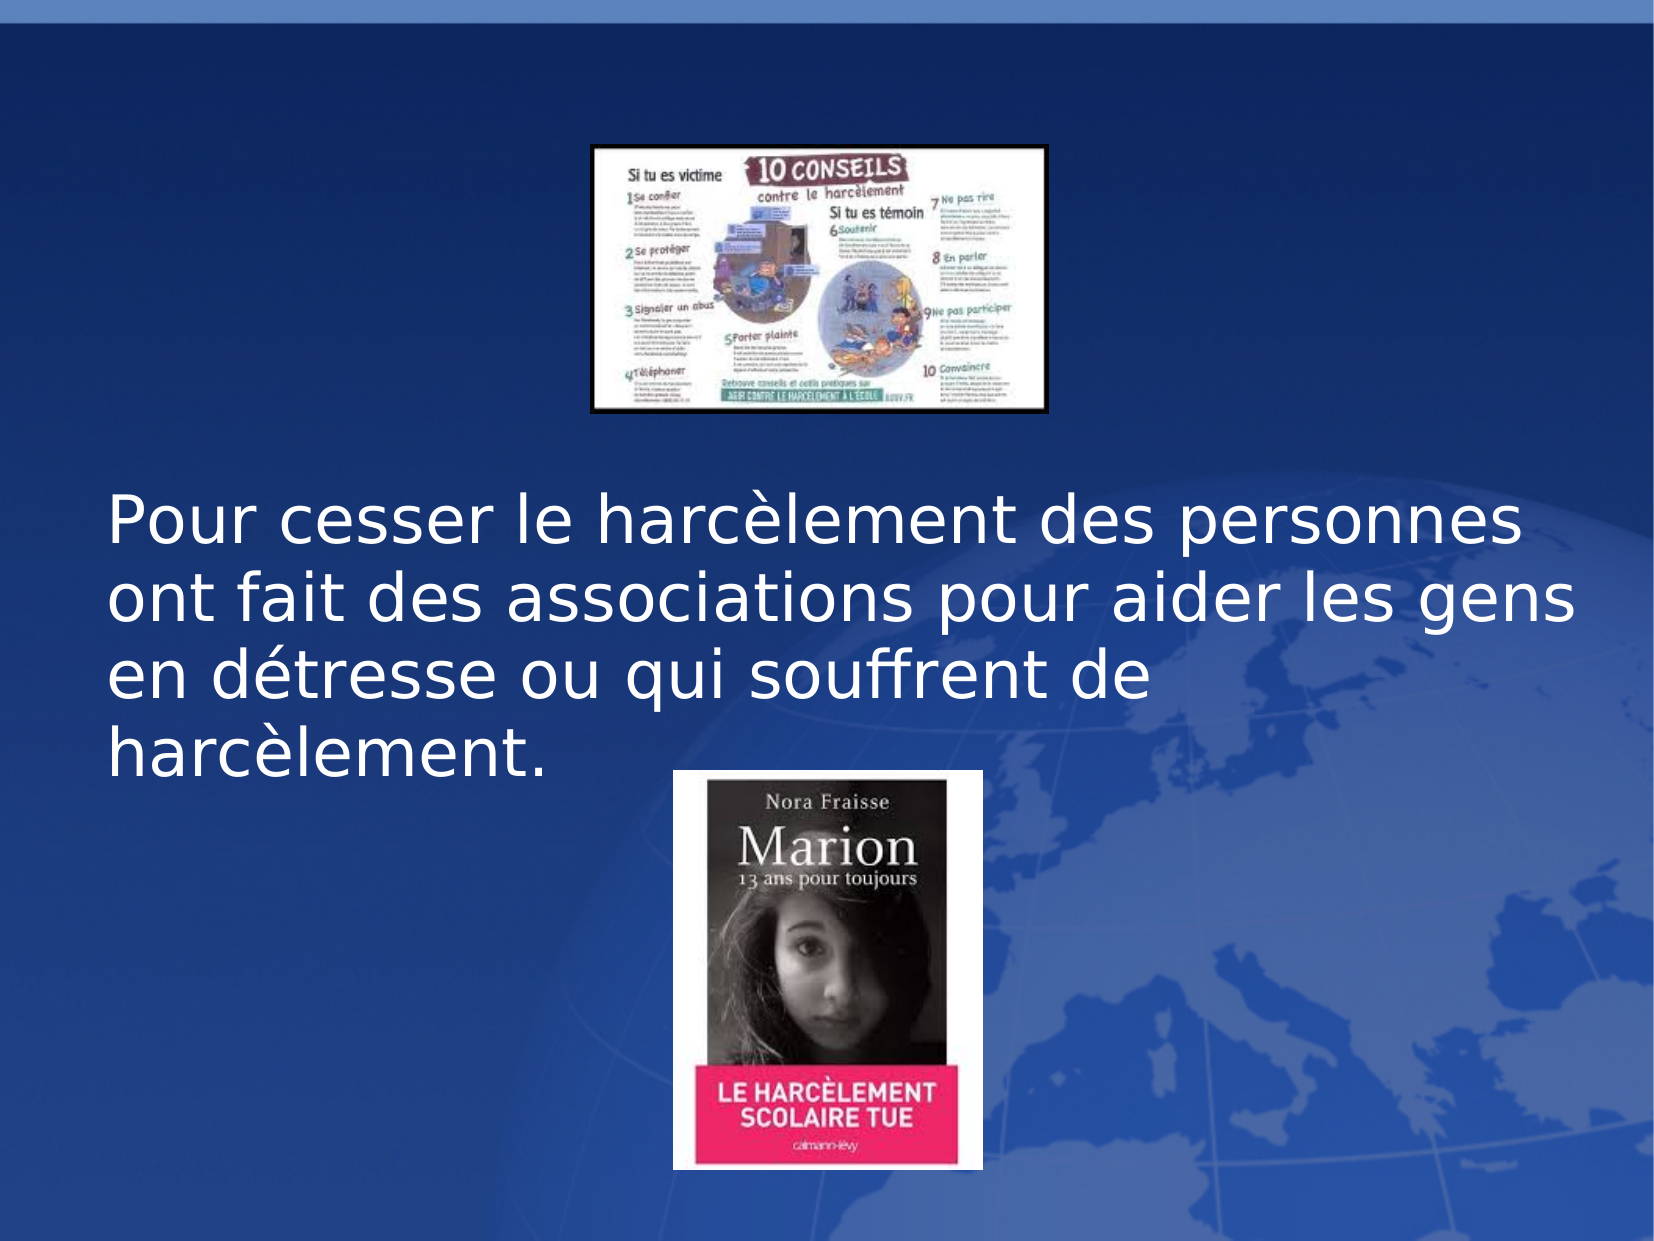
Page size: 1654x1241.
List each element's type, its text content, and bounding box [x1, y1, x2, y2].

subtitle Pour cesser le harcèlement des personnes ont fait des associations pour aider les gens en détresse ou qui souffrent de harcèlement. [106, 177, 1607, 1097]
picture [0, 0, 1654, 1241]
